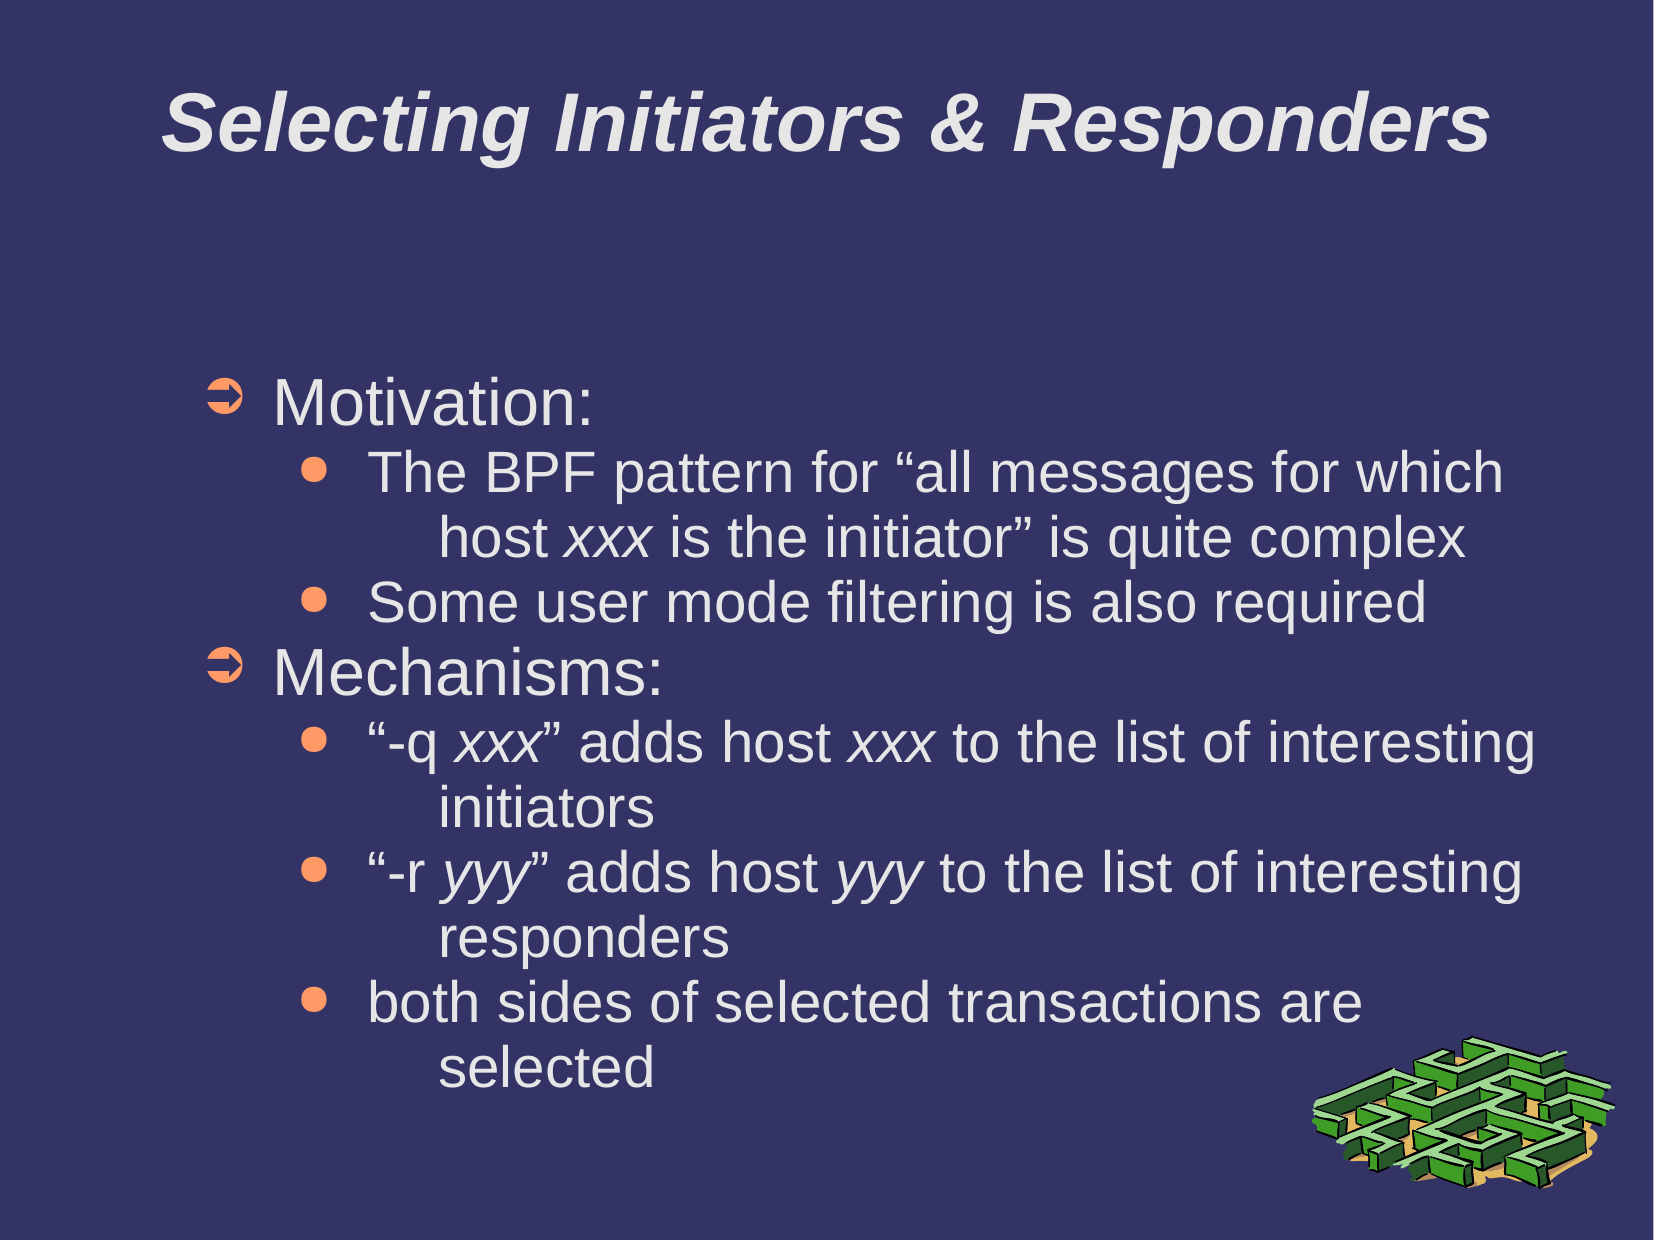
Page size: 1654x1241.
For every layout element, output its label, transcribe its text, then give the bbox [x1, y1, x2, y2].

list Motivation: The BPF pattern for “all messages for which host xxx is the initiator” is quite complex Some user mode filtering is also required Mechanisms: “-q xxx” adds host xxx to the list of interesting initiators “-r yyy” adds host yyy to the list of interesting responders both sides of selected transactions are selected [178, 364, 1570, 1147]
title Selecting Initiators & Responders [121, 19, 1534, 227]
